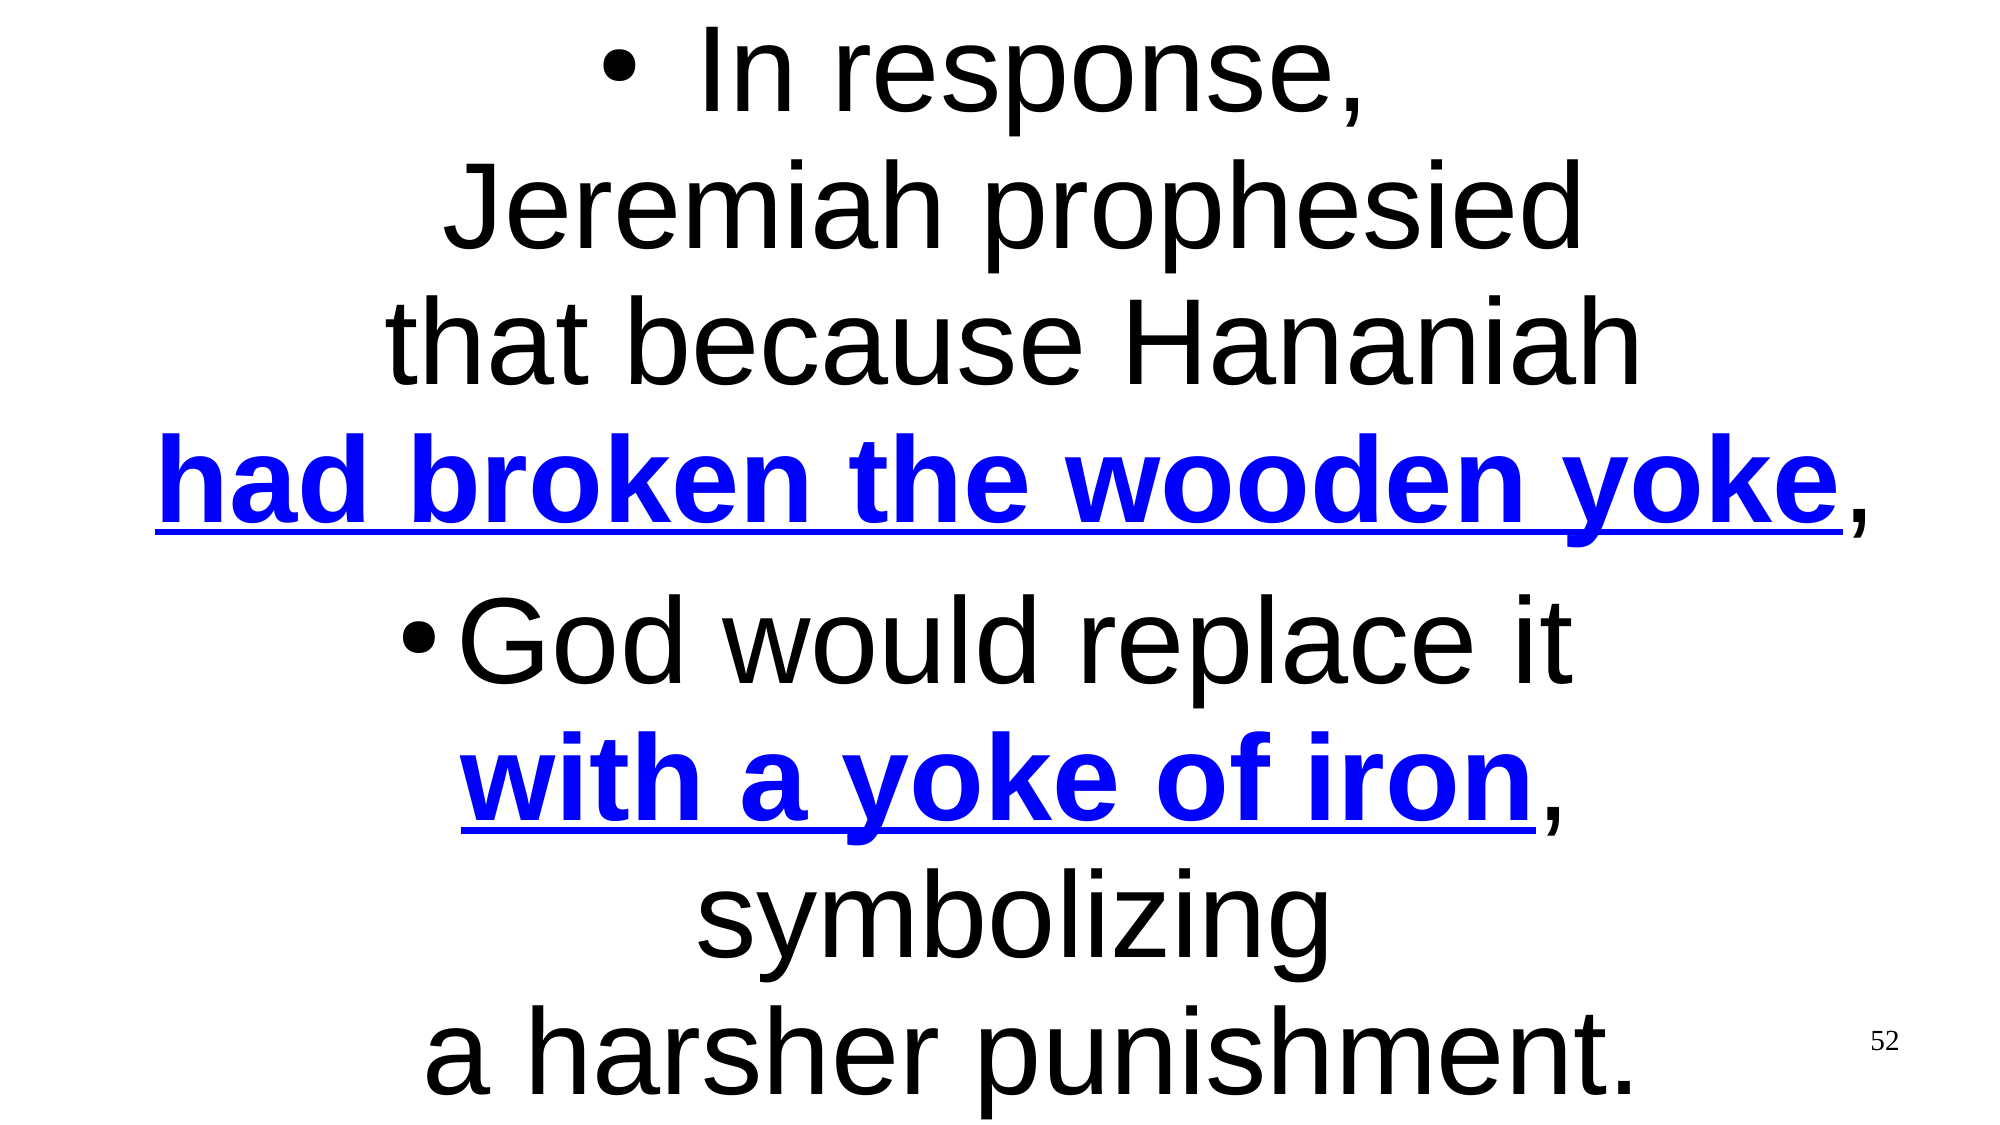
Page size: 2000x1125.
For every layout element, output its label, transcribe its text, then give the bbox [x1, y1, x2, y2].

list In response, Jeremiah prophesied that because Hananiah had broken the wooden yoke, God would replace it with a yoke of iron, symbolizing a harsher punishment. [0, 0, 1996, 1123]
